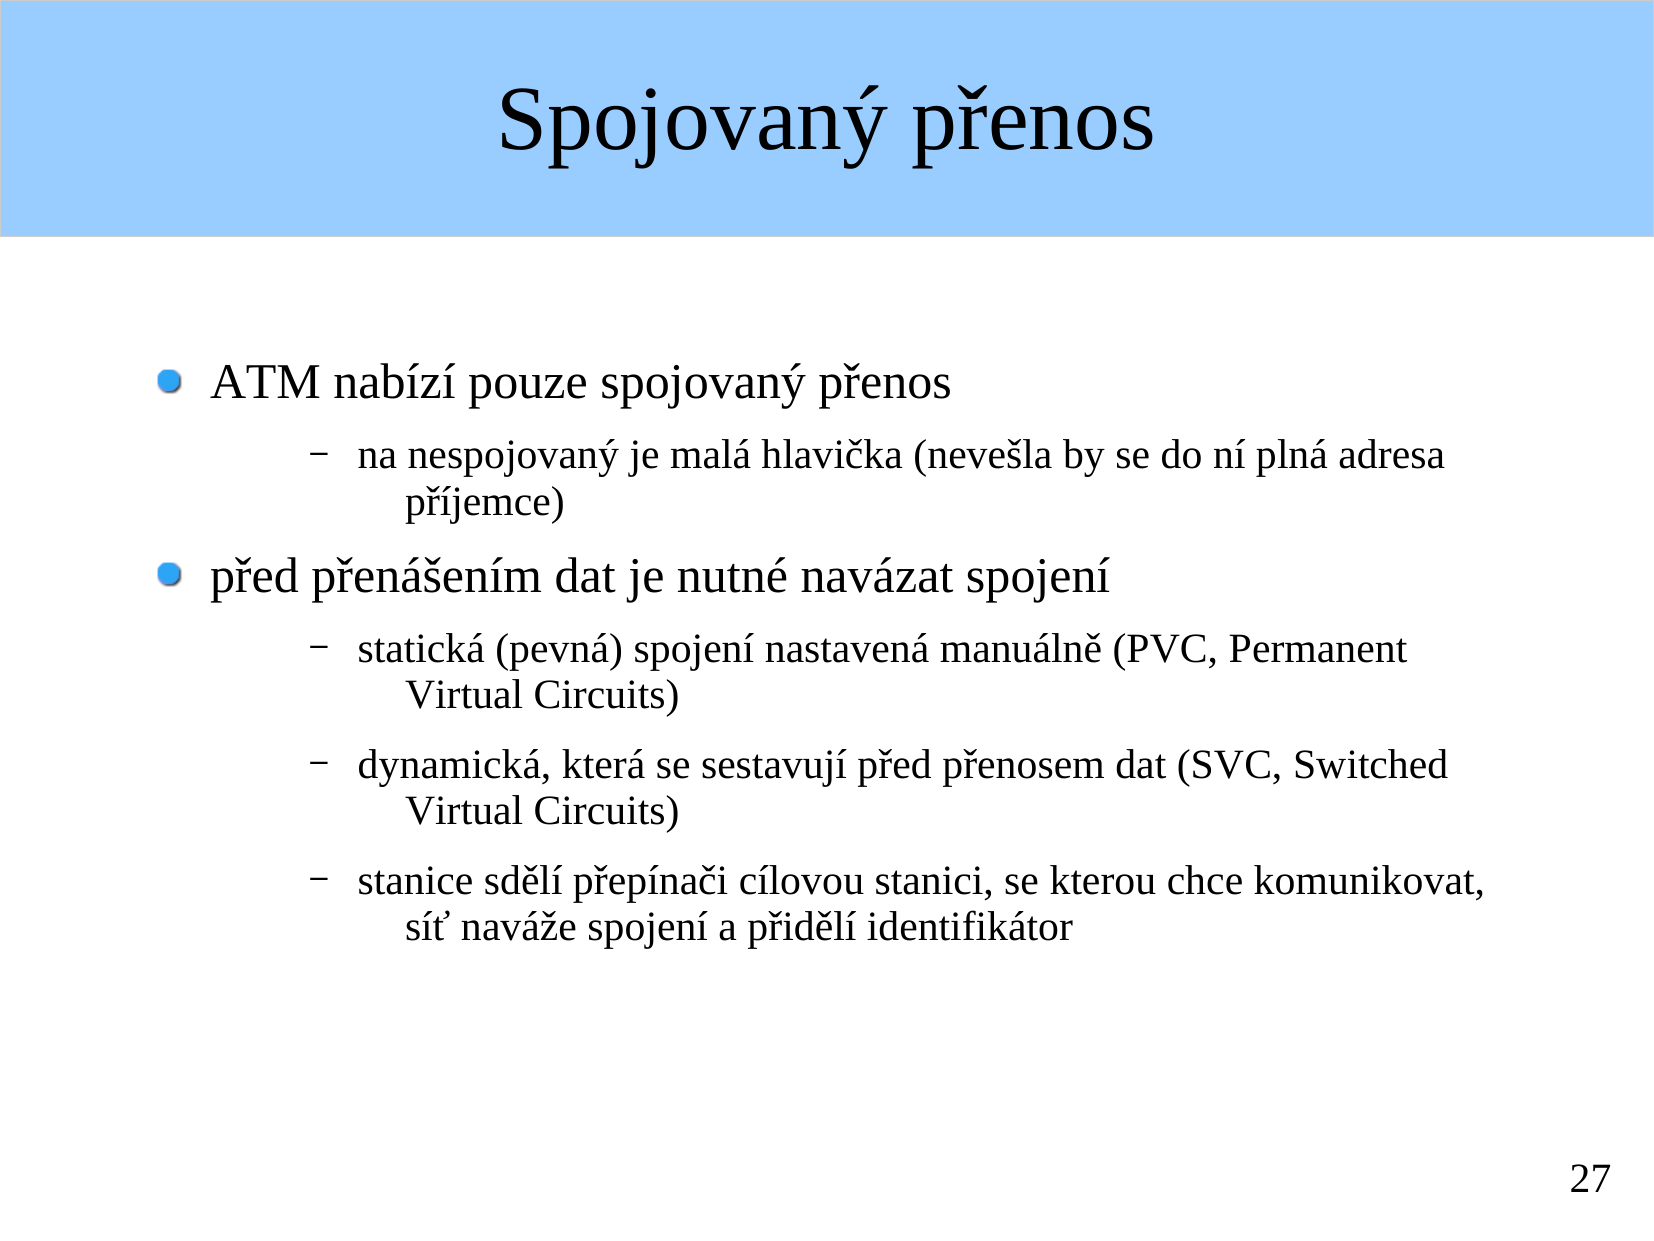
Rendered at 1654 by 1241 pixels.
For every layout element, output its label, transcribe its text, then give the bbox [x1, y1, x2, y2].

list ATM nabízí pouze spojovaný přenos na nespojovaný je malá hlavička (nevešla by se do ní plná adresa příjemce) před přenášením dat je nutné navázat spojení statická (pevná) spojení nastavená manuálně (PVC, Permanent Virtual Circuits) dynamická, která se sestavují před přenosem dat (SVC, Switched Virtual Circuits) stanice sdělí přepínači cílovou stanici, se kterou chce komunikovat, síť naváže spojení a přidělí identifikátor [121, 354, 1534, 1172]
title Spojovaný přenos [0, 0, 1654, 237]
